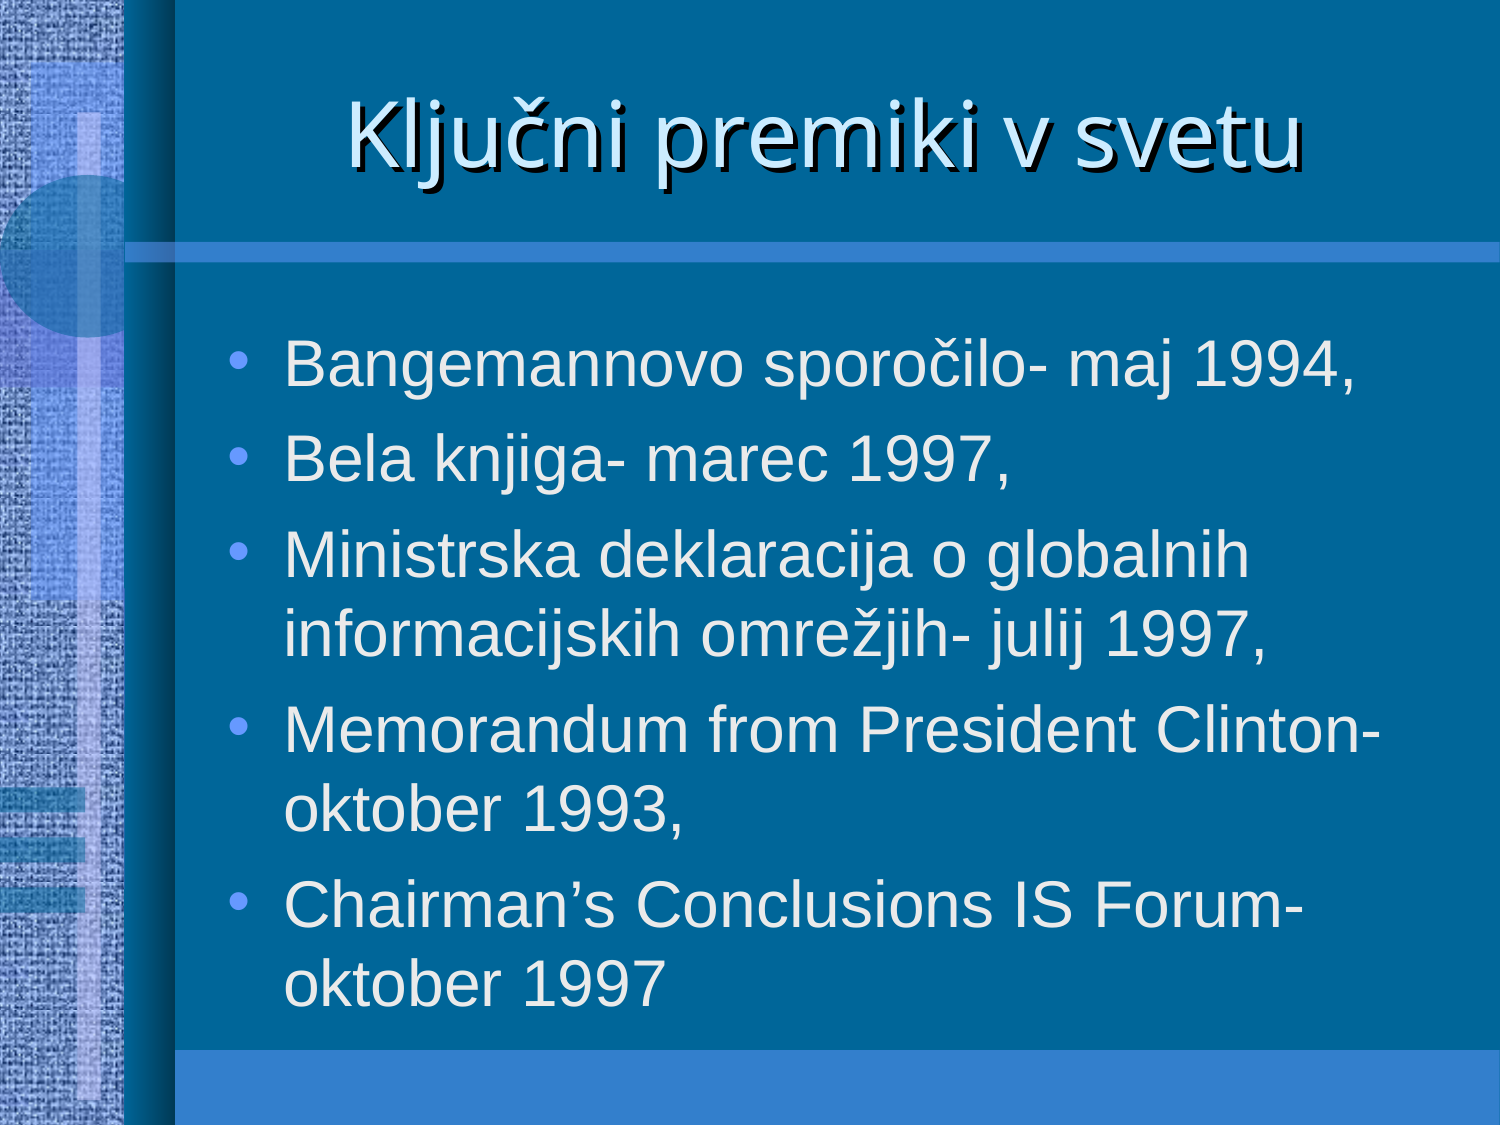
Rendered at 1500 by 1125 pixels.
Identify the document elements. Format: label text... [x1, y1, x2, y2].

list Bangemannovo sporočilo- maj 1994, Bela knjiga- marec 1997, Ministrska deklaracija o globalnih informacijskih omrežjih- julij 1997, Memorandum from President Clinton- oktober 1993, Chairman’s Conclusions IS Forum- oktober 1997 [212, 312, 1488, 1034]
title Ključni premiki v svetu [187, 37, 1463, 225]
picture [0, 0, 123, 249]
picture [0, 388, 124, 1125]
